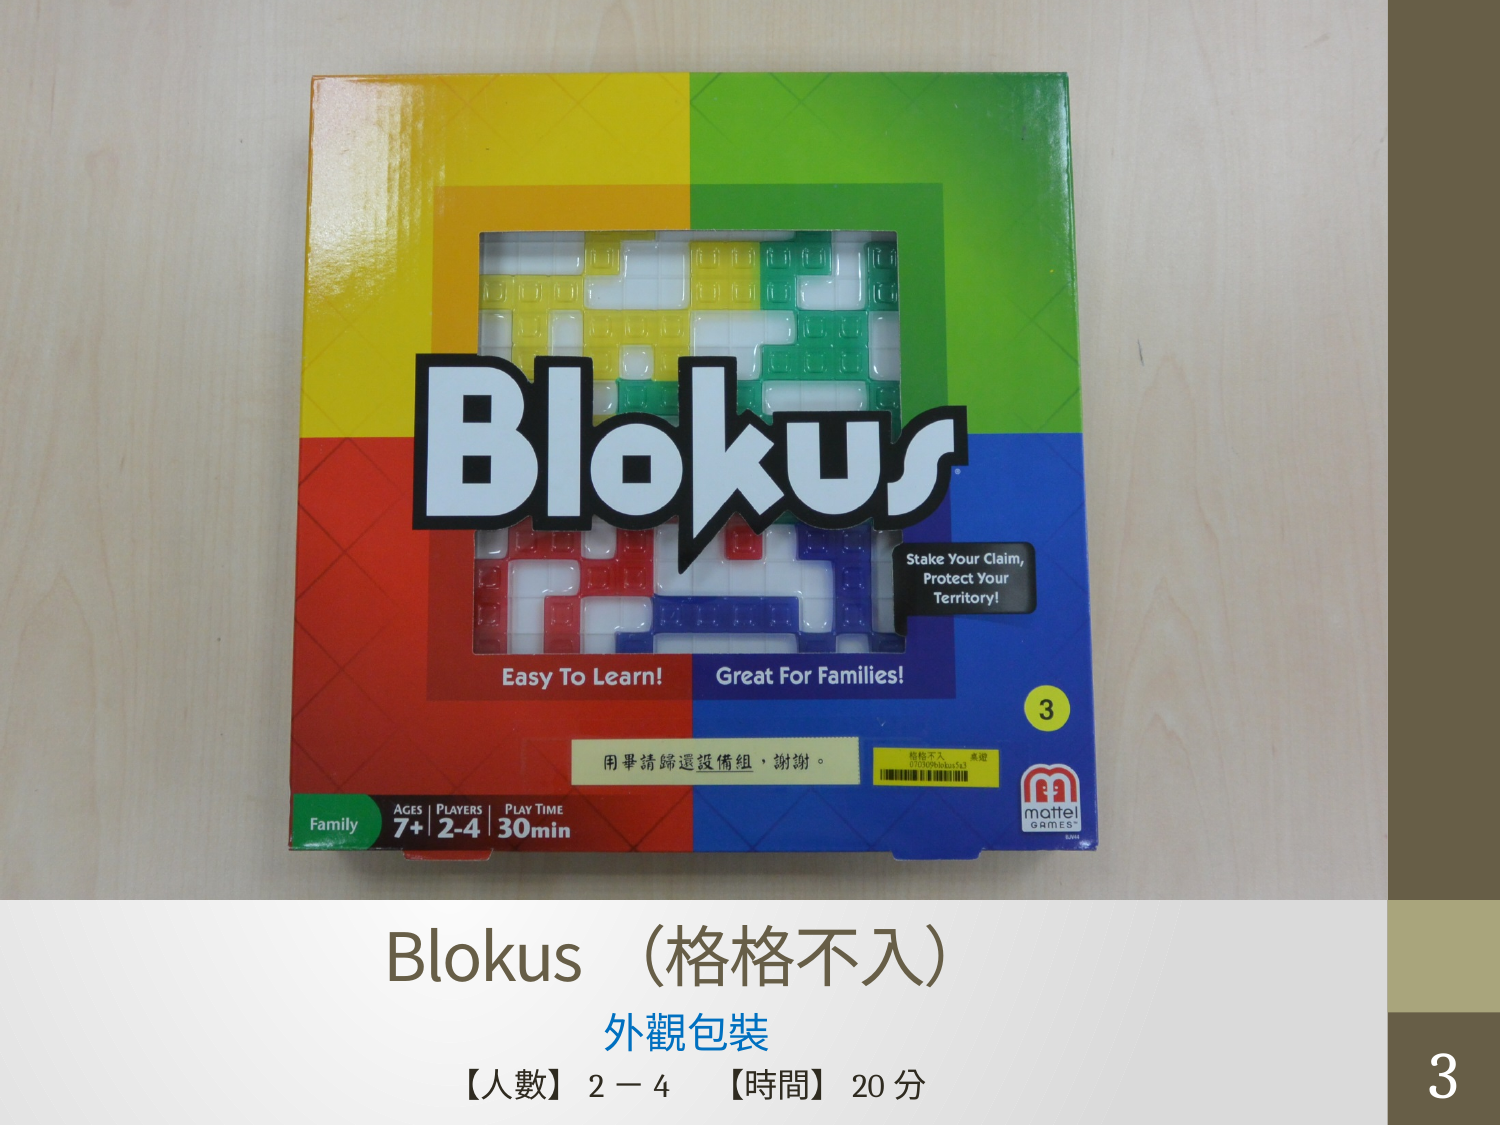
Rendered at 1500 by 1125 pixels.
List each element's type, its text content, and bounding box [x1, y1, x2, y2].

list 外觀包裝 【人數】2－4 【時間】20分 [49, 999, 1325, 1125]
picture [0, 0, 1388, 900]
text_box 3 [1387, 1023, 1500, 1119]
title Blokus（格格不入） [49, 905, 1325, 999]
